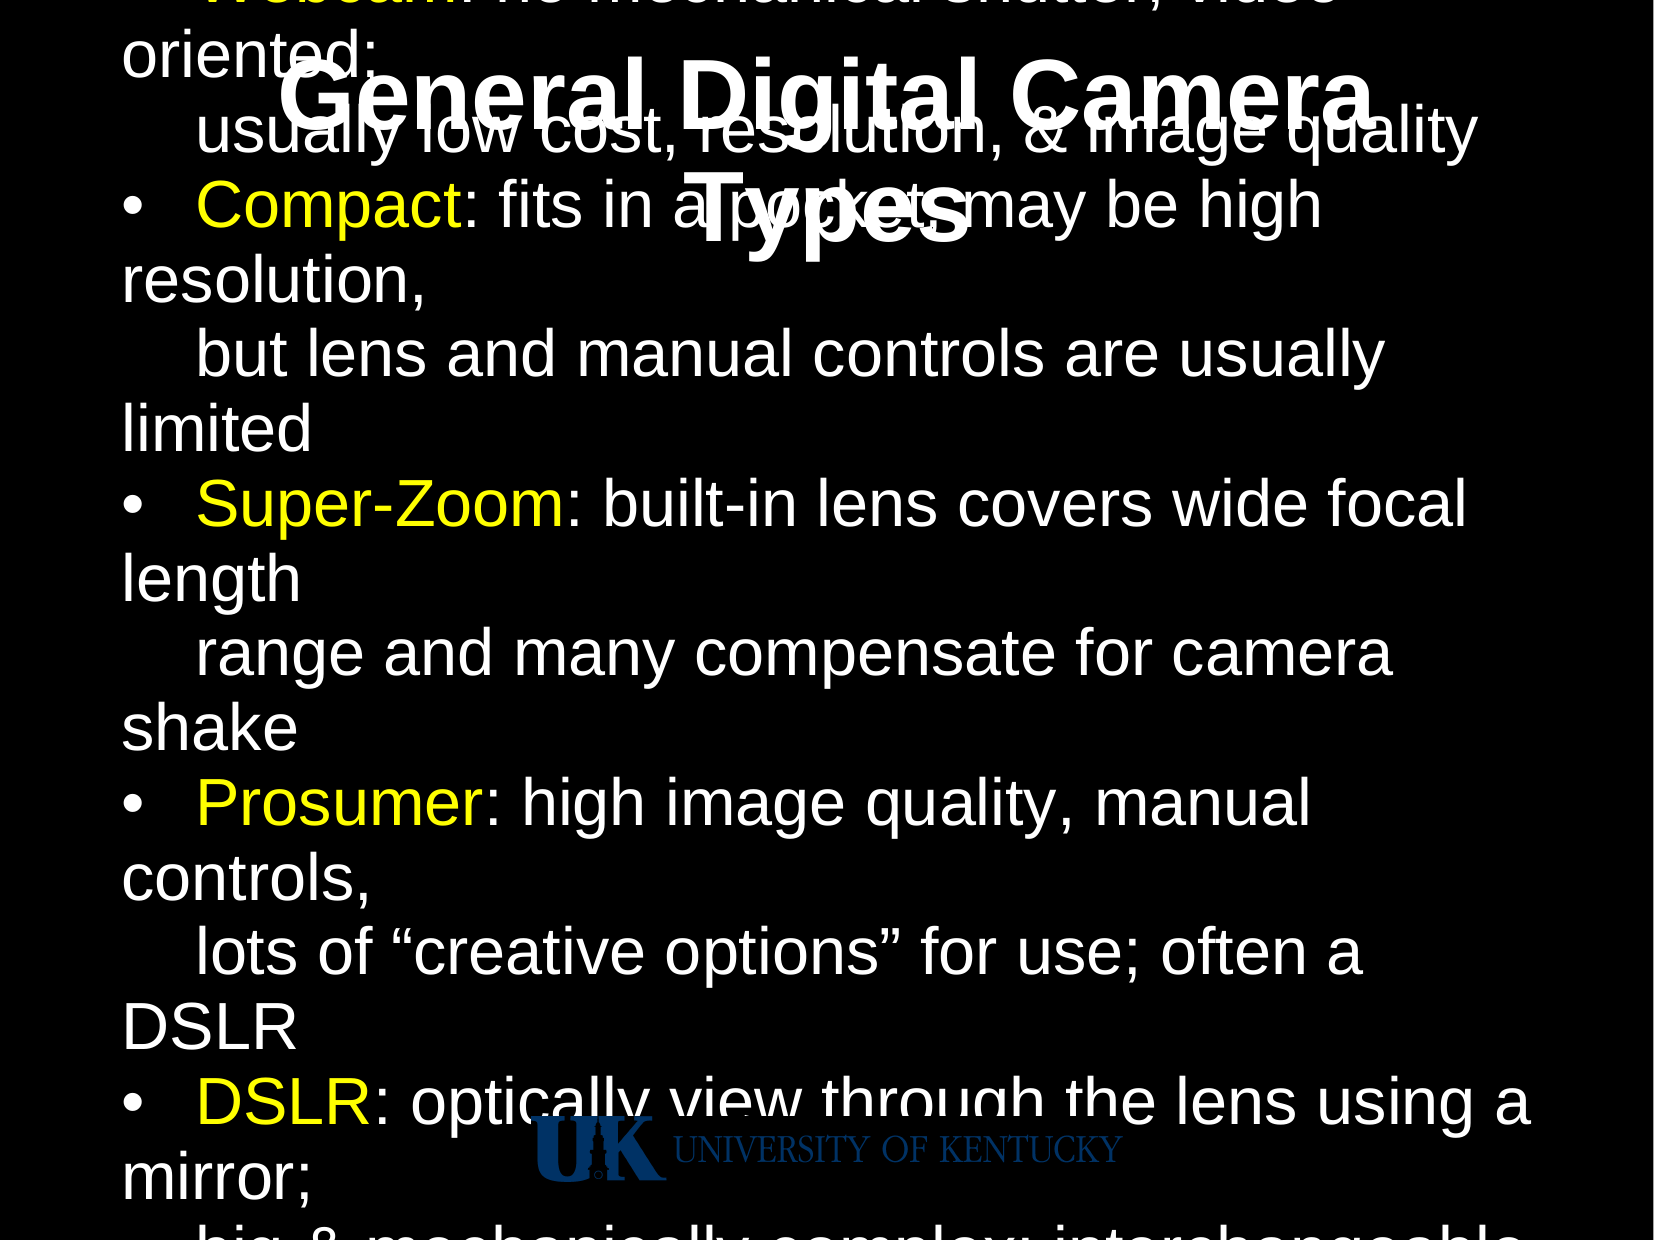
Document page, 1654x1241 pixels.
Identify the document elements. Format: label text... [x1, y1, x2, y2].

picture [531, 1116, 1123, 1182]
title General Digital Camera Types [121, 78, 1534, 235]
subtitle • Webcam: no mechanical shutter; video oriented; usually low cost, resolution, & image quality • Compact: fits in a pocket; may be high resolution, but lens and manual controls are usually limited • Super-Zoom: built-in lens covers wide focal length range and many compensate for camera shake • Prosumer: high image quality, manual controls, lots of “creative options” for use; often a DSLR • DSLR: optically view through the lens using a mirror; big & mechanically complex; interchangeable lenses [121, 235, 1534, 1236]
